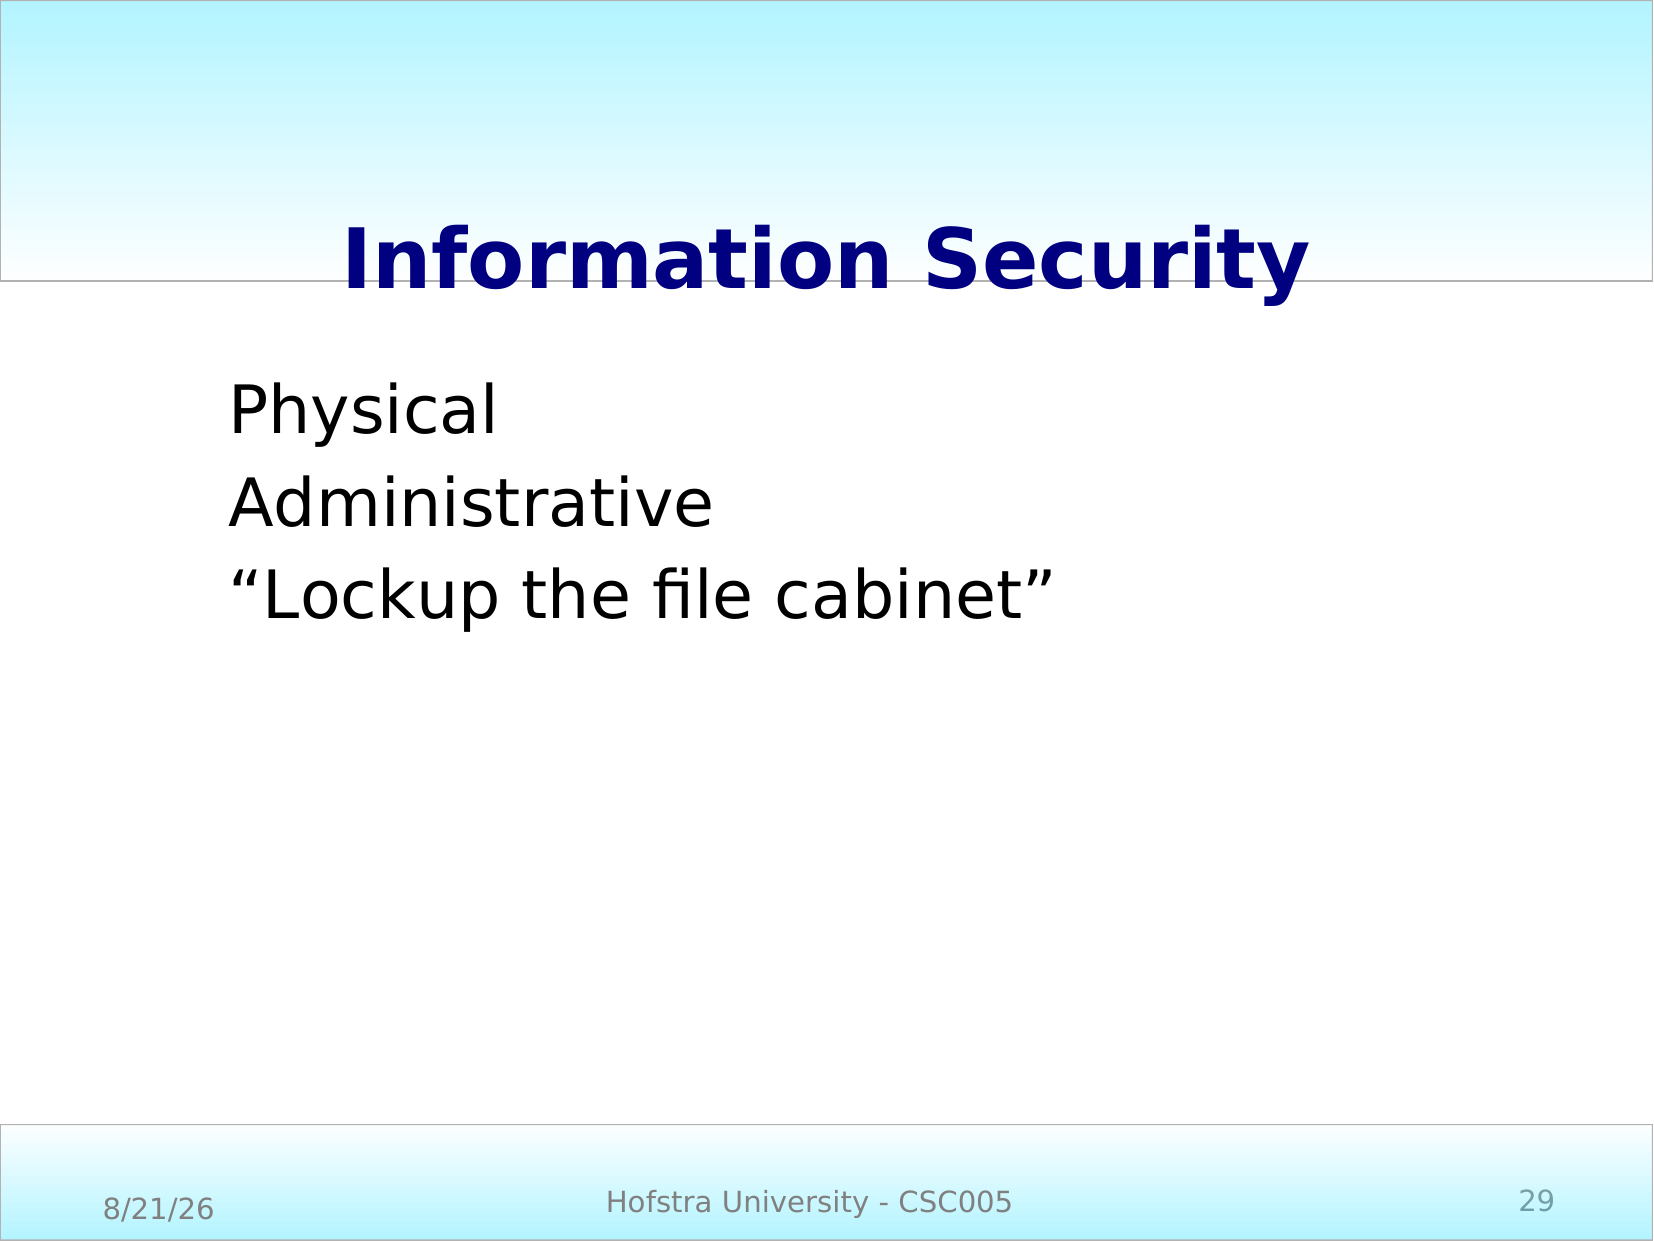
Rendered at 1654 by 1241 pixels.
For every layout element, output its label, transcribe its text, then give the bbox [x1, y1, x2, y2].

title Information Security [96, 170, 1557, 316]
list Physical Administrative “Lockup the file cabinet” [213, 364, 1619, 849]
